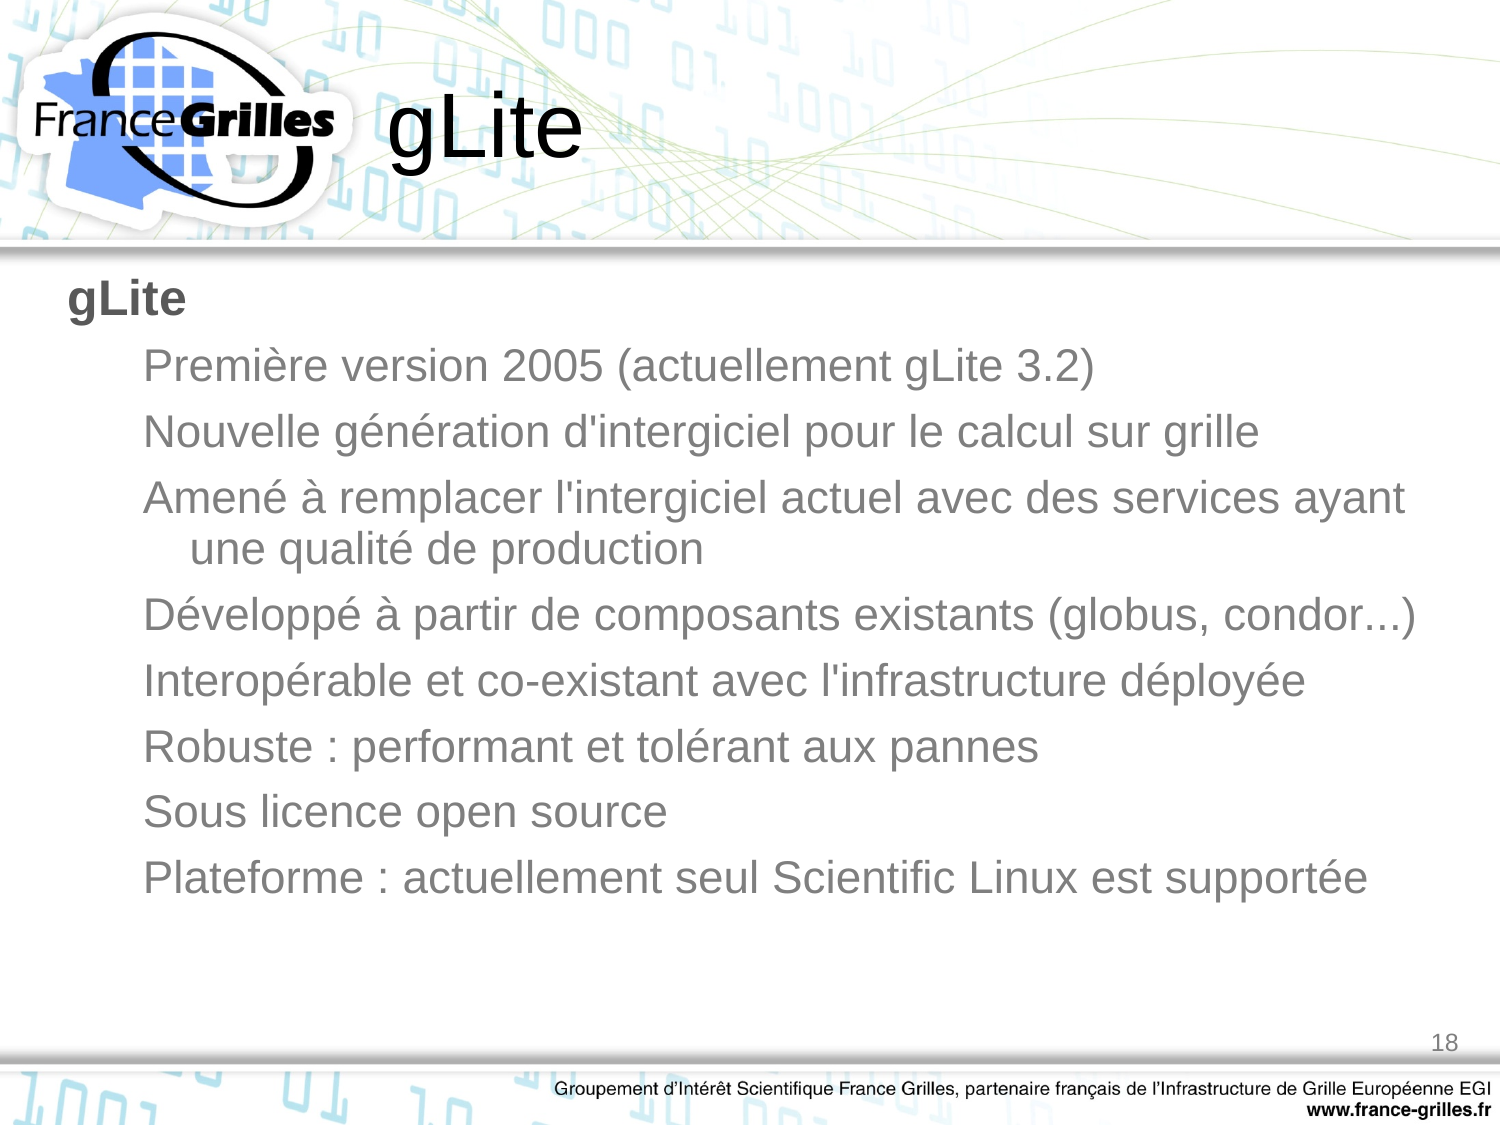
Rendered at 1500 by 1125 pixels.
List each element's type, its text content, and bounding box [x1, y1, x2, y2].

title gLite [372, 7, 1459, 244]
list gLite Première version 2005 (actuellement gLite 3.2) Nouvelle génération d'intergiciel pour le calcul sur grille Amené à remplacer l'intergiciel actuel avec des services ayant une qualité de production Développé à partir de composants existants (globus, condor...) Interopérable et co-existant avec l'infrastructure déployée Robuste : performant et tolérant aux pannes Sous licence open source Plateforme : actuellement seul Scientific Linux est supportée [53, 262, 1459, 1024]
picture [0, 0, 1500, 1125]
